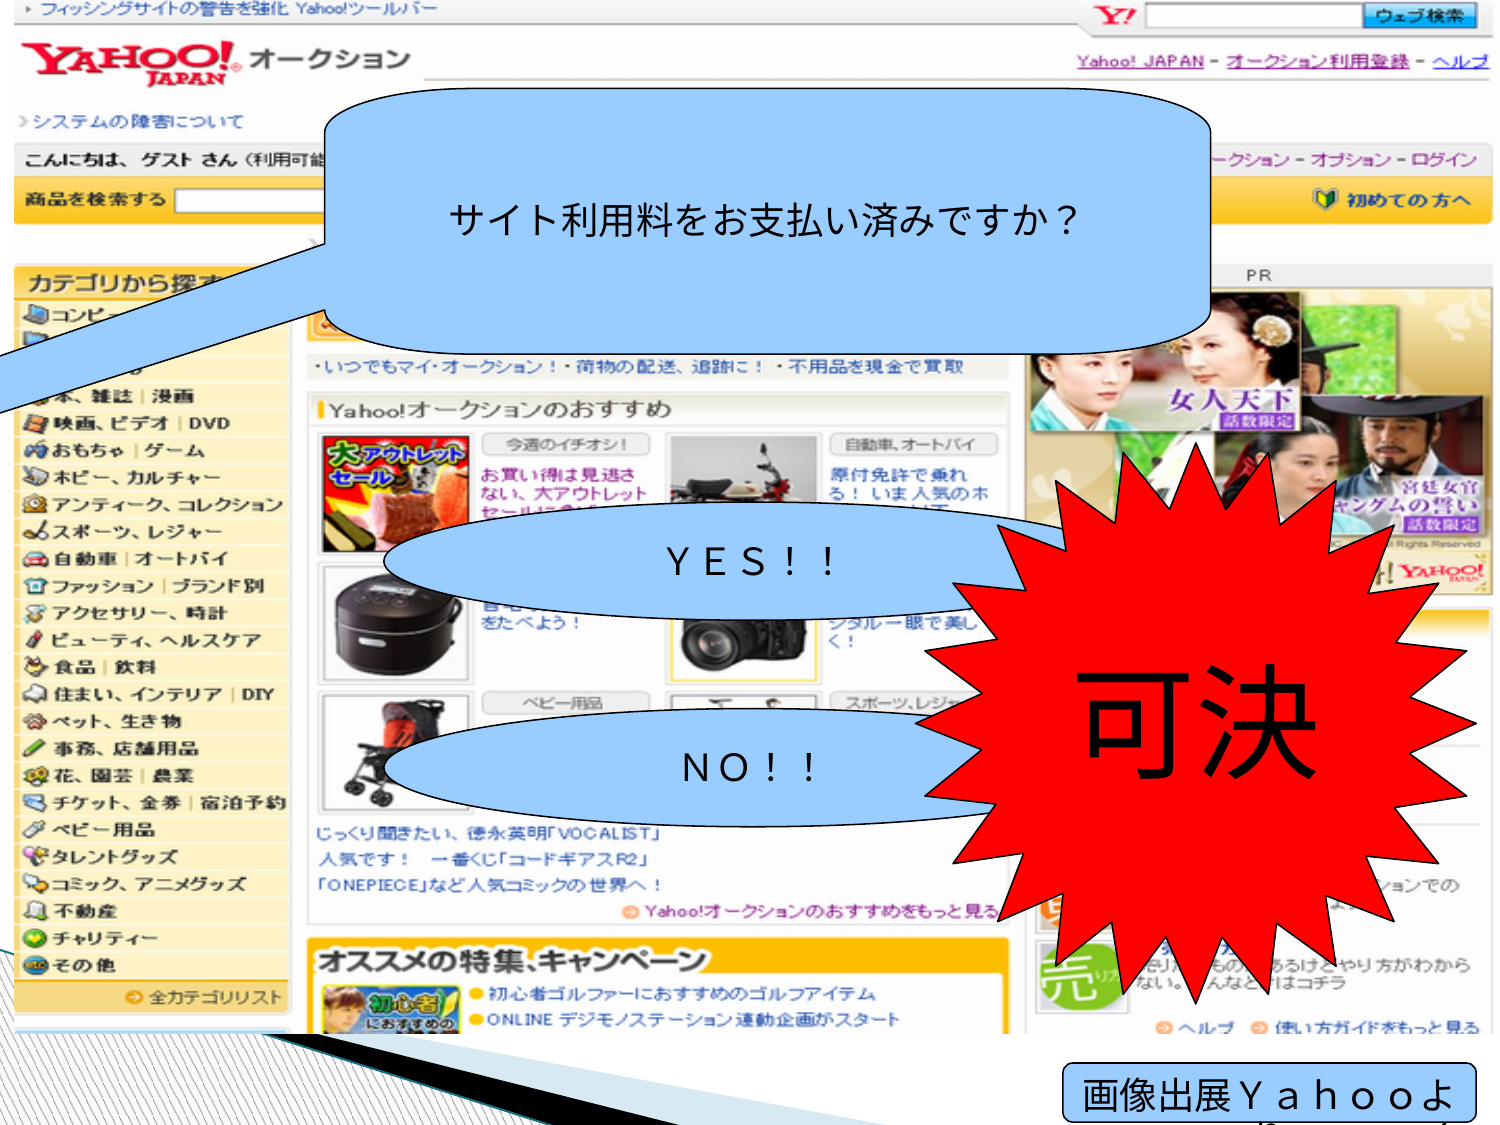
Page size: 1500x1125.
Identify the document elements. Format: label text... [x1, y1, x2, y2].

text_box ＮＯ！！ [383, 708, 994, 827]
text_box ＹＥＳ！！ [383, 502, 1065, 621]
text_box 可決 [915, 442, 1477, 1004]
title [75, 45, 1425, 233]
text_box 画像出展Ｙａｈｏｏより [1062, 1062, 1477, 1123]
text_box サイト利用料をお支払い済みですか？ [0, 88, 1211, 413]
picture [0, 0, 1500, 1125]
